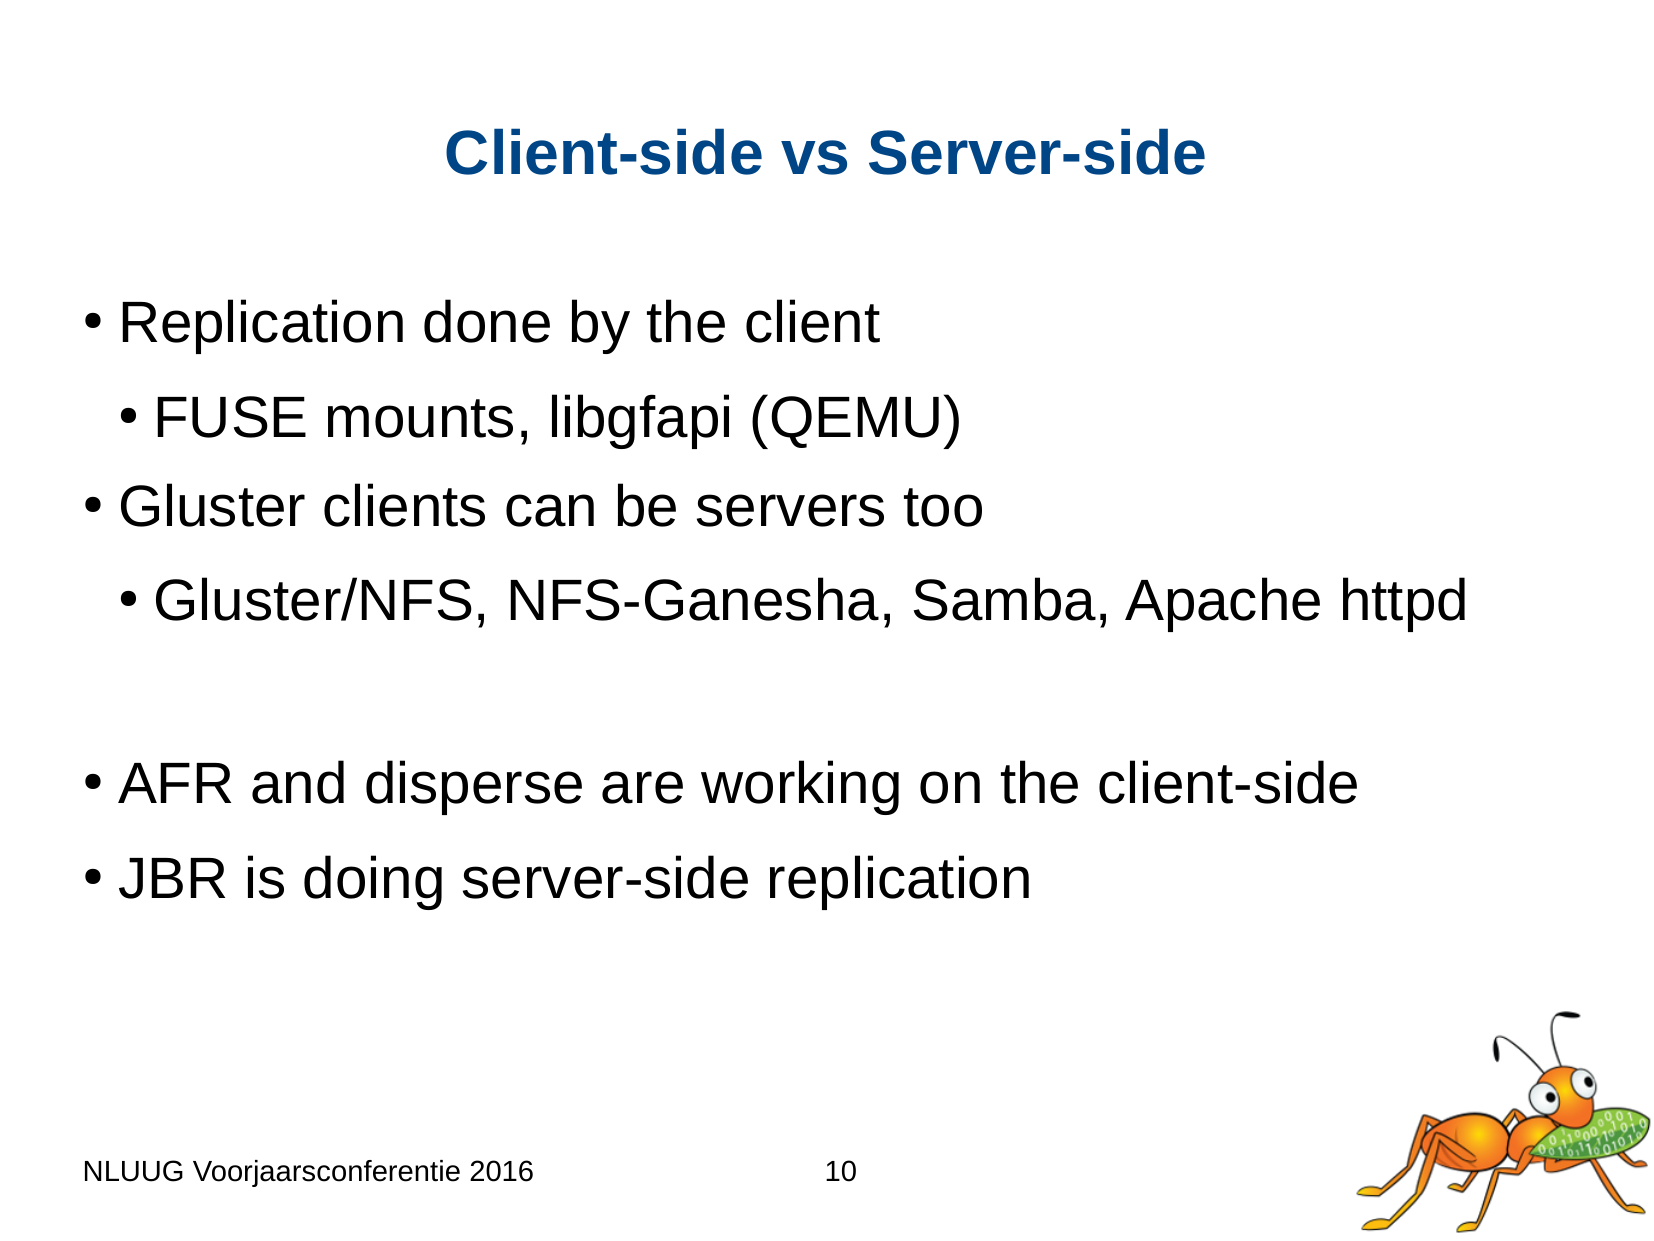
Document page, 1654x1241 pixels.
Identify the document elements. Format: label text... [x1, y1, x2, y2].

list Replication done by the client FUSE mounts, libgfapi (QEMU) Gluster clients can be servers too Gluster/NFS, NFS-Ganesha, Samba, Apache httpd AFR and disperse are working on the client-side JBR is doing server-side replication [82, 290, 1571, 1010]
picture [1353, 1009, 1654, 1235]
title Client-side vs Server-side [82, 49, 1571, 257]
